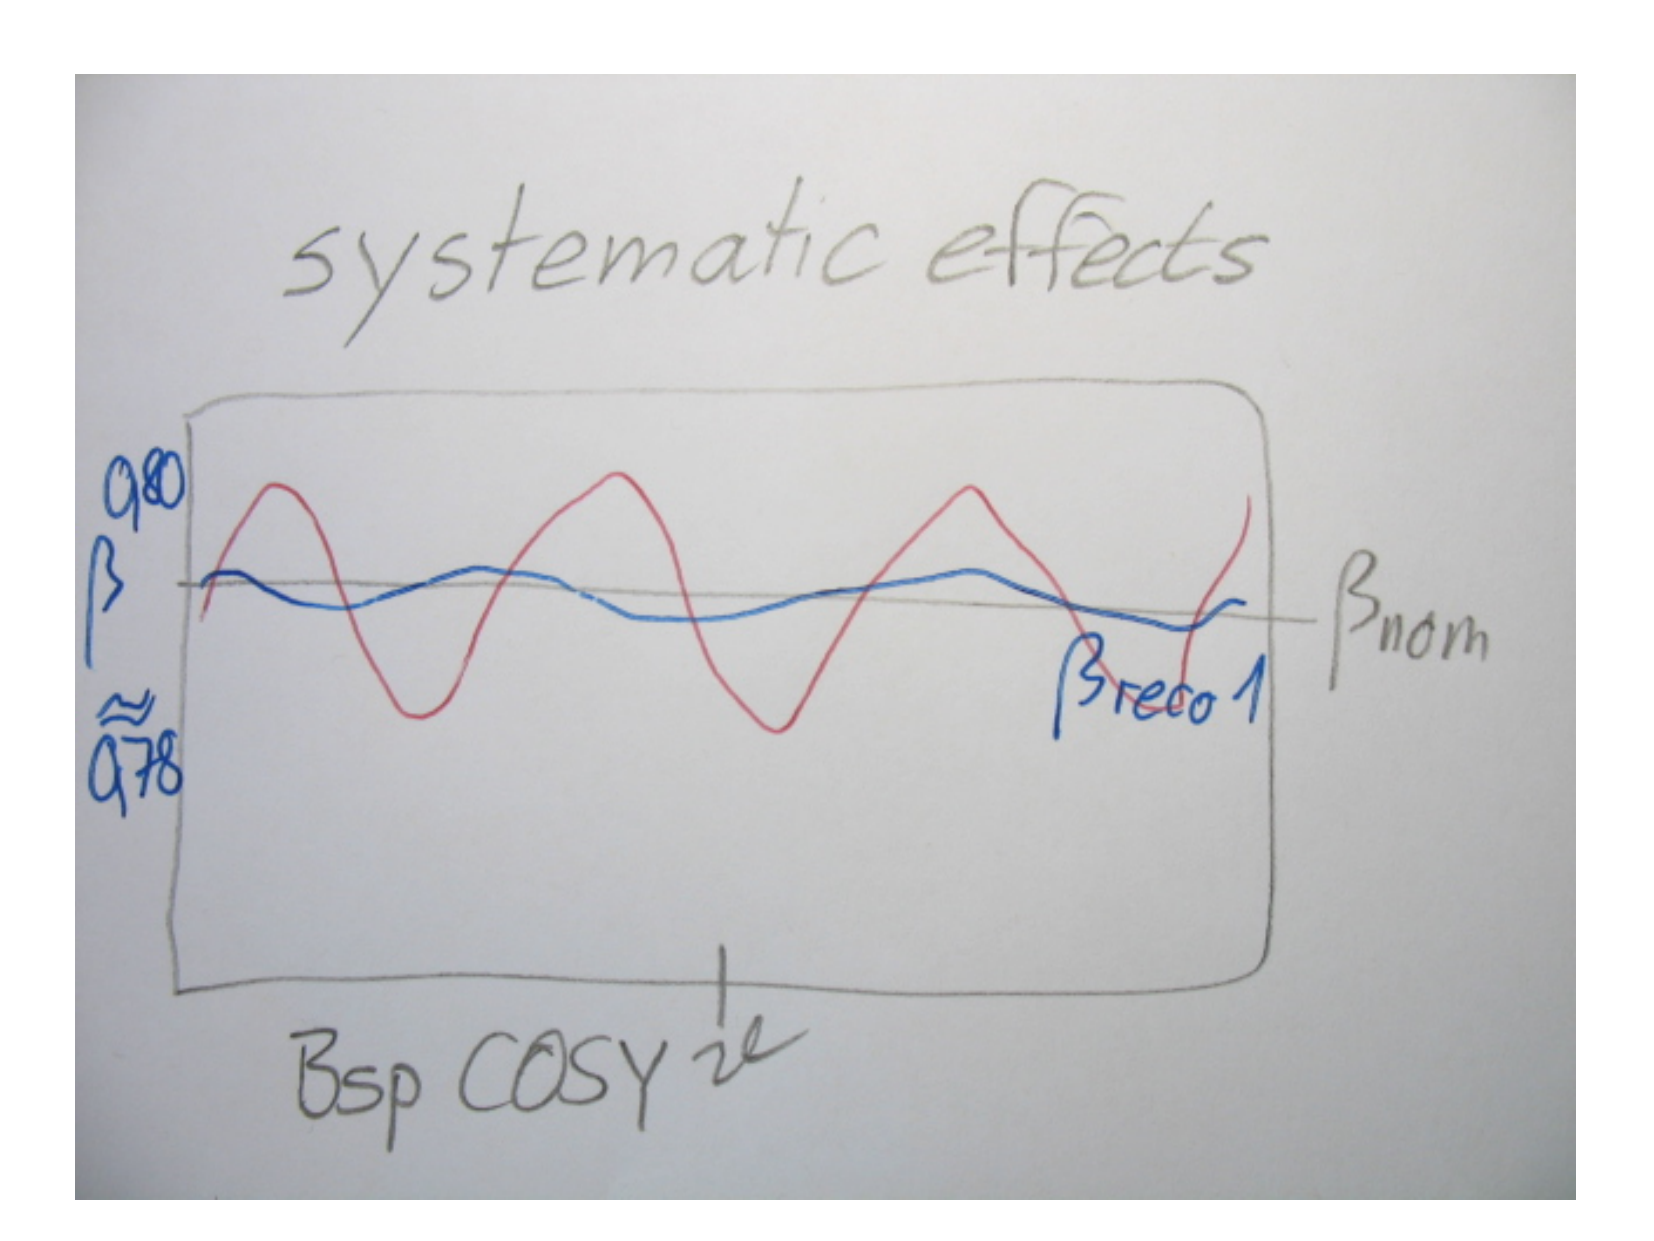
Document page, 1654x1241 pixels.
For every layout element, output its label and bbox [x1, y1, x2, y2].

picture [75, 74, 1576, 1201]
